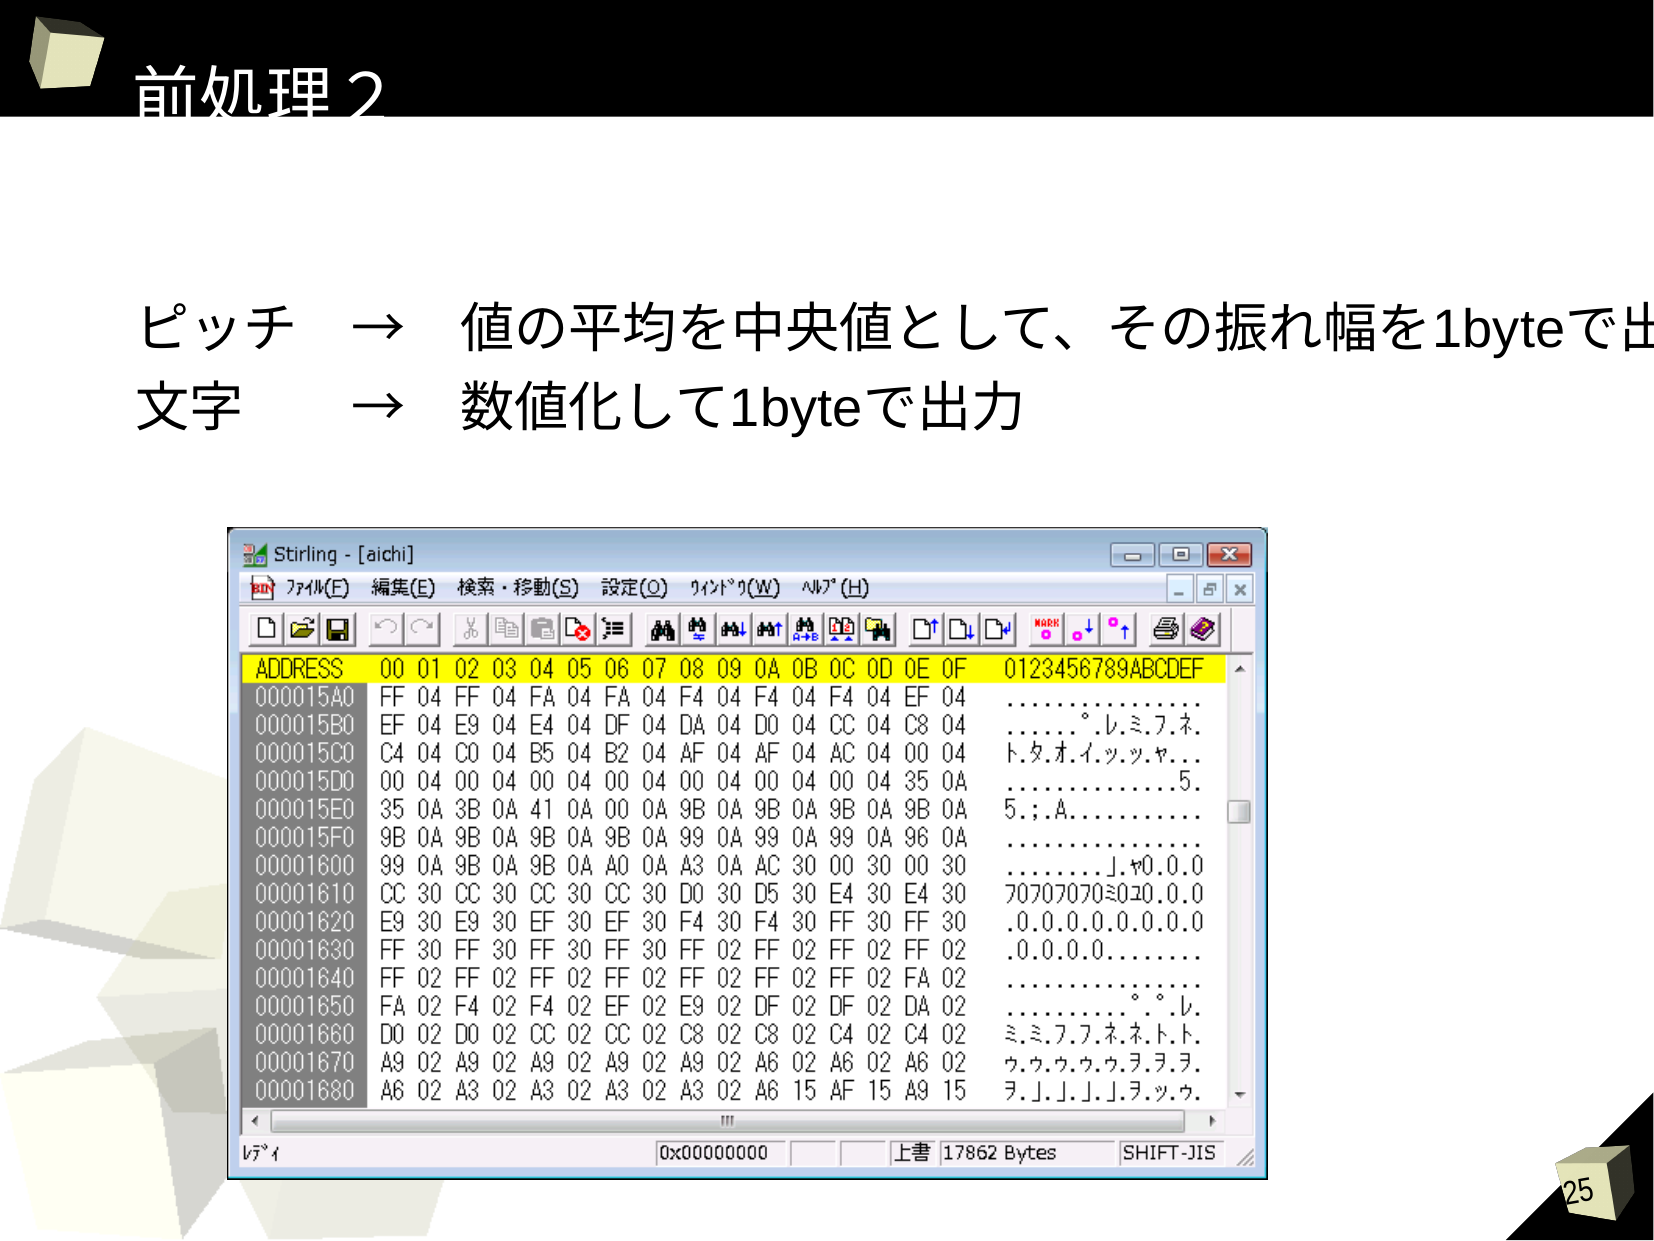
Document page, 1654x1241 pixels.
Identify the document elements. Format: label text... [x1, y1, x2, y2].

text_box ピッチ → 値の平均を中央値として、その振れ幅を1byteで出力 文字 → 数値化して1byteで出力 [120, 277, 1611, 414]
picture [0, 528, 1270, 1241]
text_box 前処理２ [118, 36, 394, 119]
